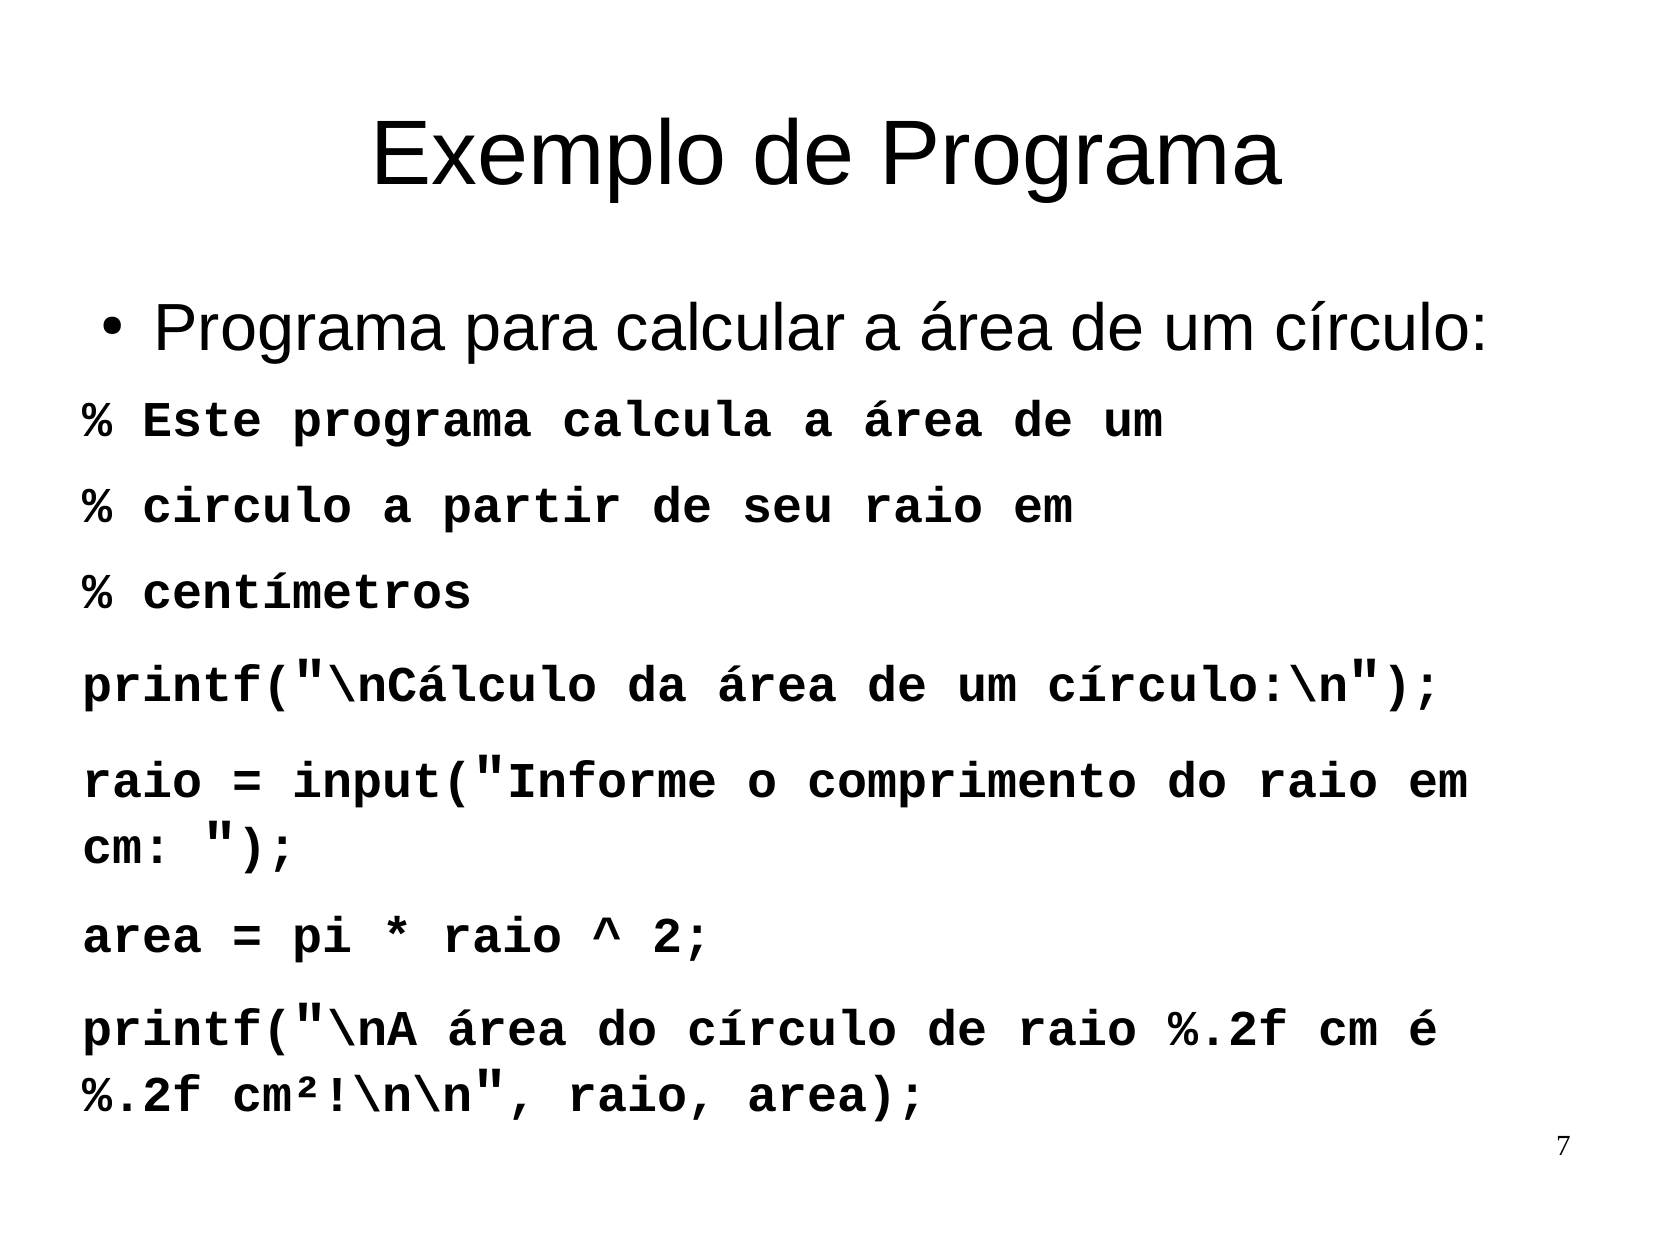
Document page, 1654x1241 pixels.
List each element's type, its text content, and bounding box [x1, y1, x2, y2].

title Exemplo de Programa [82, 49, 1571, 257]
list Programa para calcular a área de um círculo: % Este programa calcula a área de um % circulo a partir de seu raio em % centímetros printf("\nCálculo da área de um círculo:\n"); raio = input("Informe o comprimento do raio em cm: "); area = pi * raio ^ 2; printf("\nA área do círculo de raio %.2f cm é %.2f cm²!\n\n", raio, area); [82, 290, 1571, 1158]
